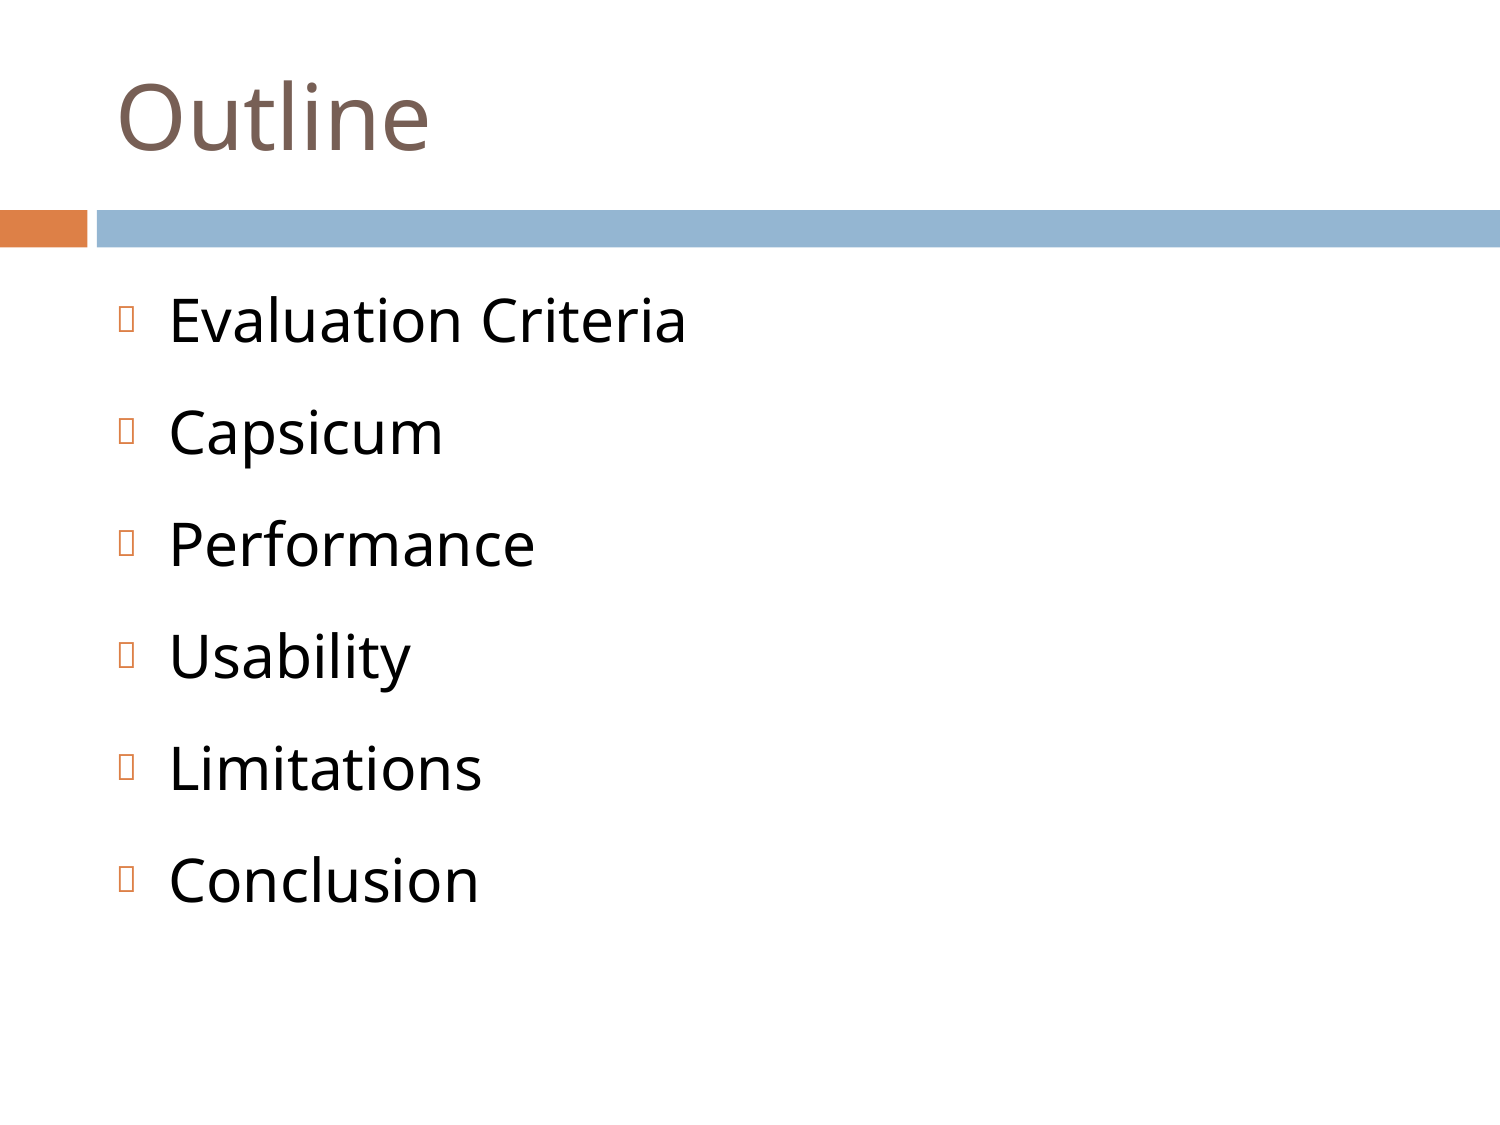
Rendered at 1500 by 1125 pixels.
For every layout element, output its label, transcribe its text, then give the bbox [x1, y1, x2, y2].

list Evaluation Criteria Capsicum Performance Usability Limitations Conclusion [100, 262, 1438, 1000]
title Outline [100, 37, 1438, 201]
